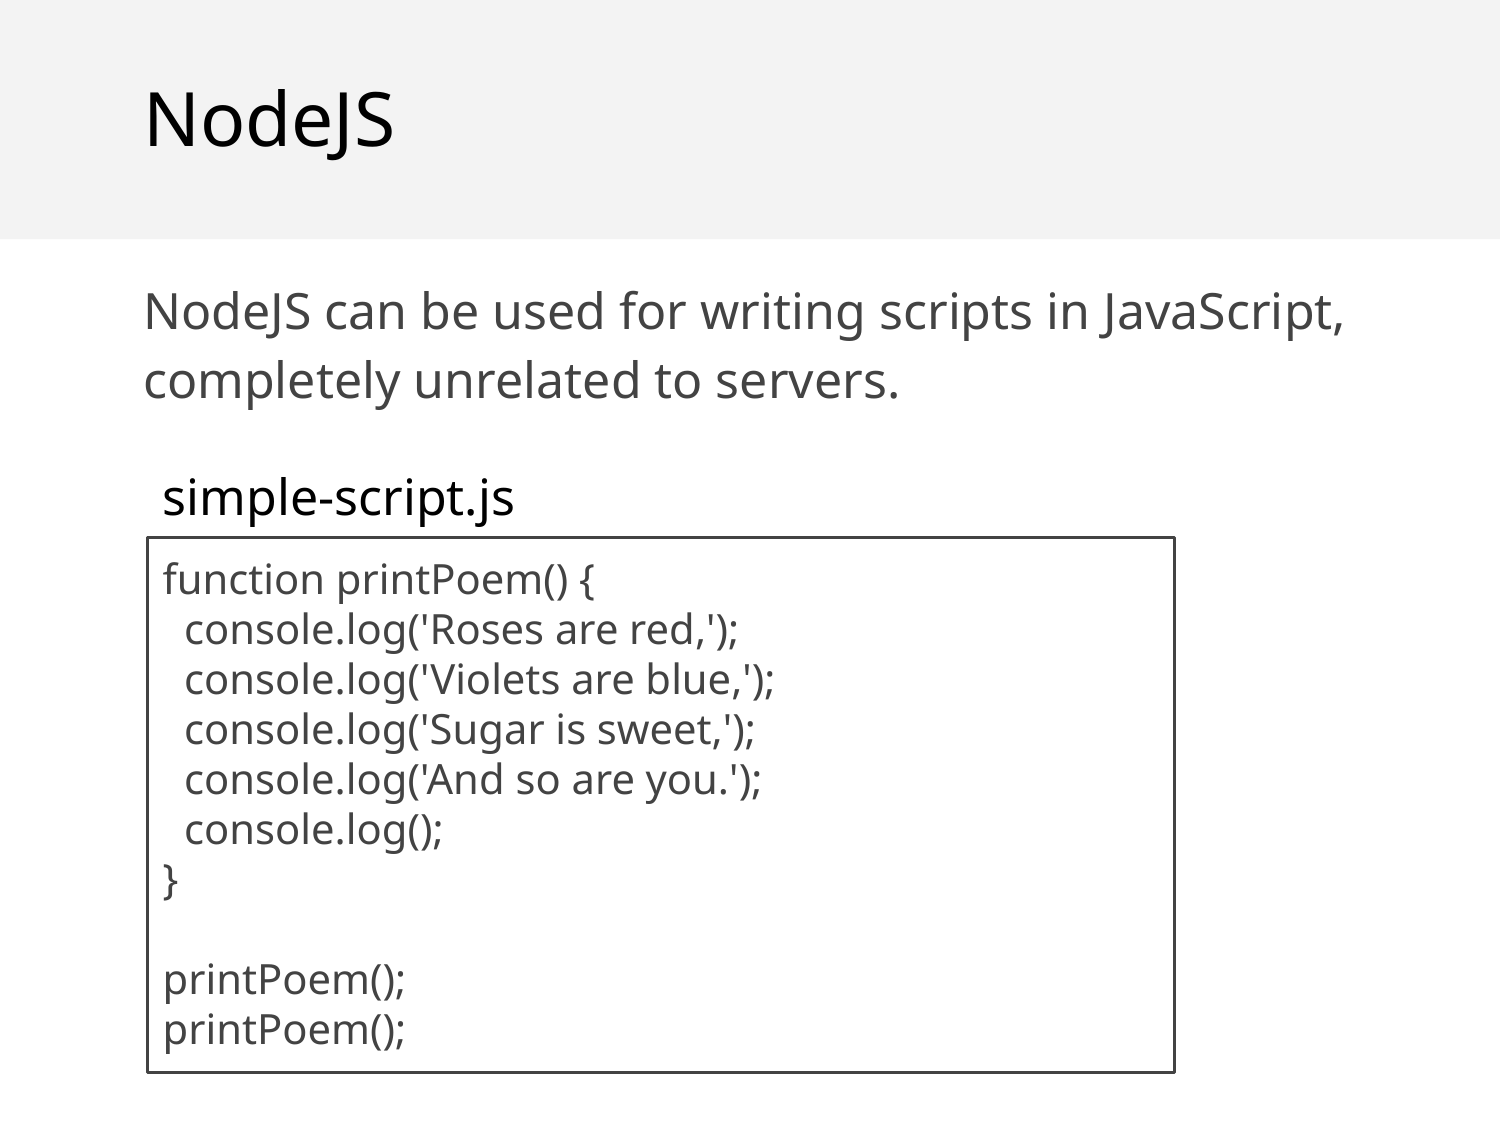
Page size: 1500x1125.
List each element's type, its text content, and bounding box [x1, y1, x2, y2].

list NodeJS can be used for writing scripts in JavaScript, completely unrelated to servers. [128, 255, 1372, 438]
text_box simple-script.js [147, 450, 1353, 576]
title NodeJS [128, 56, 1372, 183]
text_box function printPoem() { console.log('Roses are red,'); console.log('Violets are blue,'); console.log('Sugar is sweet,'); console.log('And so are you.'); console.log(); } printPoem(); printPoem(); [147, 537, 1175, 1073]
